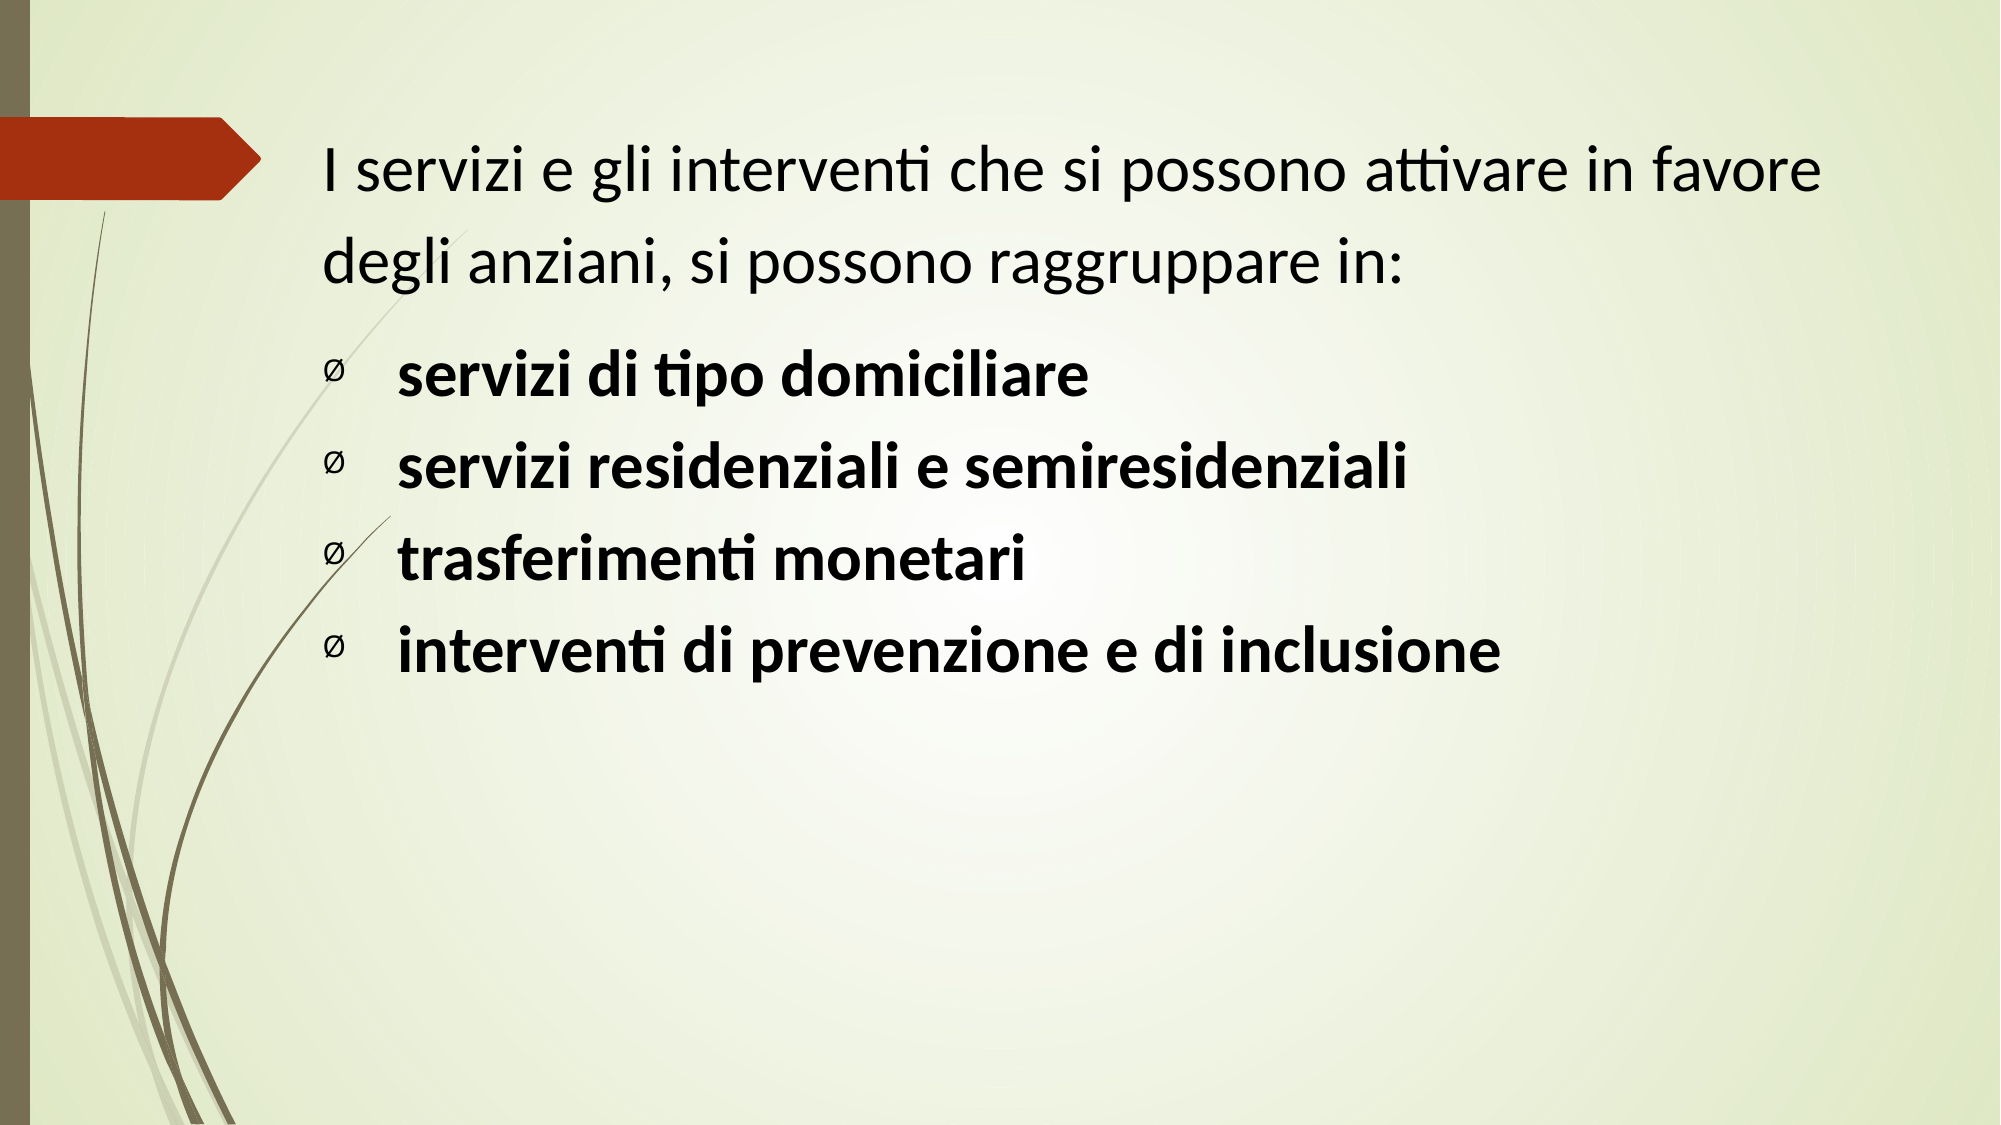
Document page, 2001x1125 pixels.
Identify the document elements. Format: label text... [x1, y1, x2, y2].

text_box I servizi e gli interventi che si possono attivare in favore degli anziani, si possono raggruppare in: servizi di tipo domiciliare servizi residenziali e semiresidenziali trasferimenti monetari interventi di prevenzione e di inclusione [307, 105, 1952, 694]
